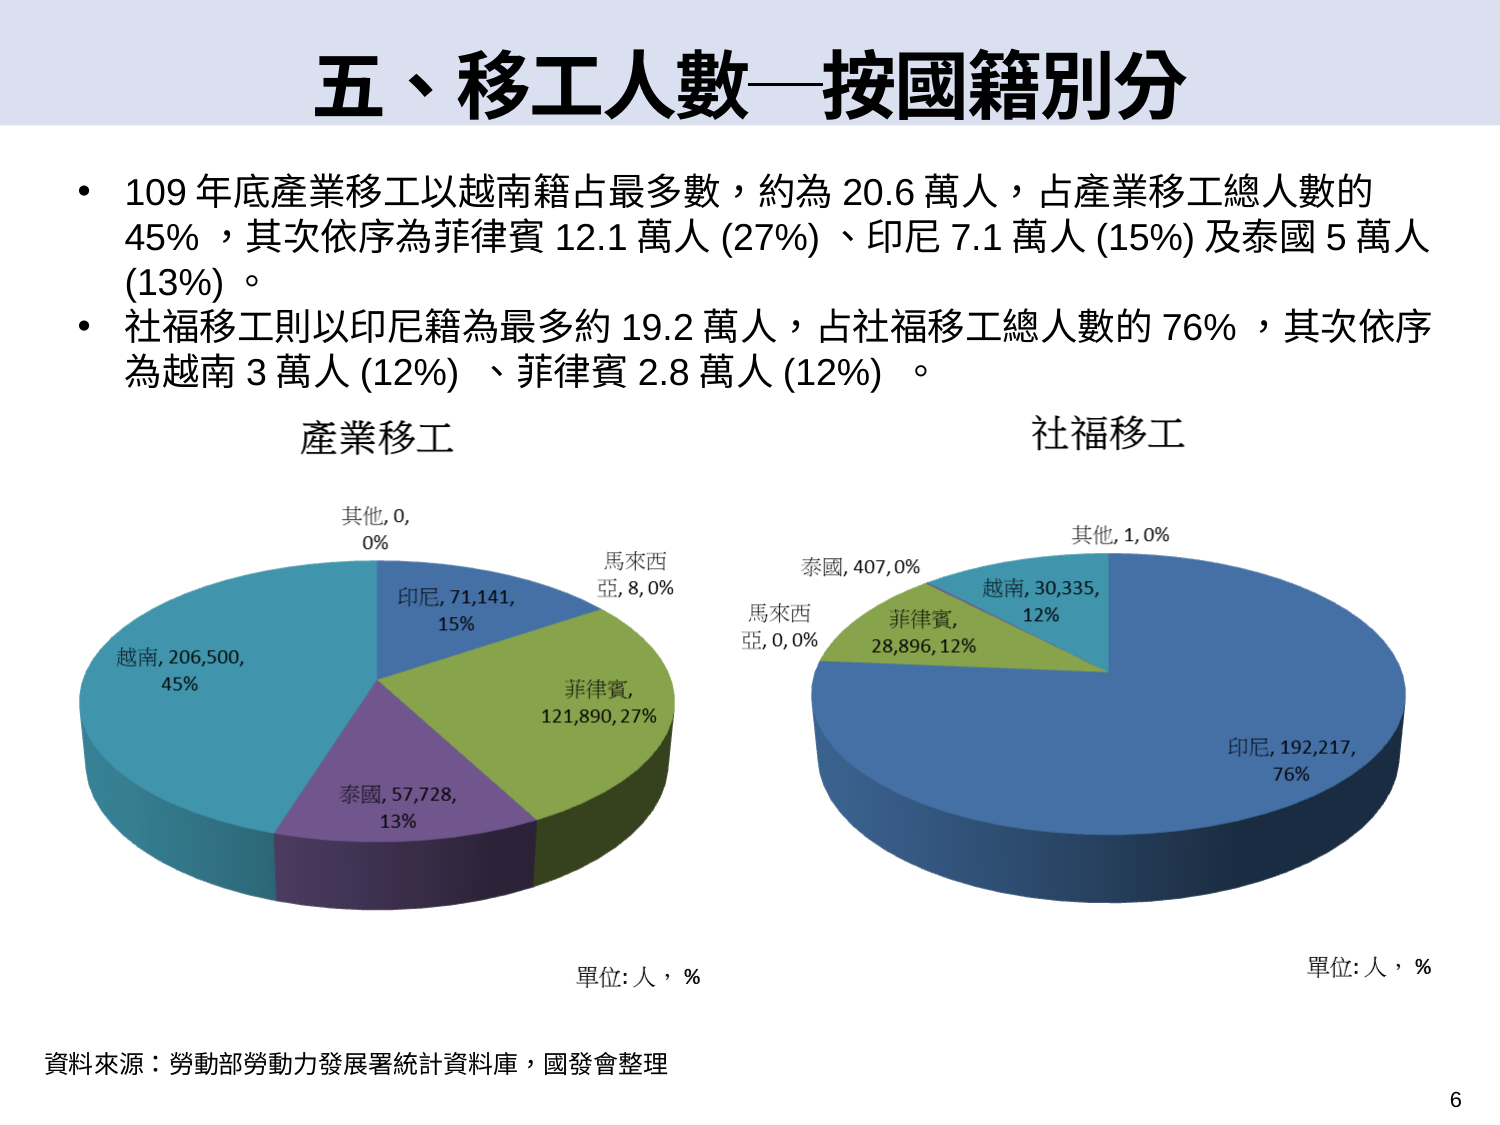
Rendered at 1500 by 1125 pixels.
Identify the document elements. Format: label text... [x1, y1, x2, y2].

text_box 6 [1435, 1078, 1483, 1120]
picture [1, 393, 1483, 1017]
text_box 資料來源：勞動部勞動力發展署統計資料庫，國發會整理 [29, 1041, 1256, 1086]
text_box 109年底產業移工以越南籍占最多數，約為20.6萬人，占產業移工總人數的45%，其次依序為菲律賓12.1萬人(27%)、印尼7.1萬人(15%)及泰國5萬人(13%)。 社福移工則以印尼籍為最多約19.2萬人，占社福移工總人數的76%，其次依序為越南3萬人(12%) 、菲律賓2.8萬人(12%) 。 [62, 160, 1478, 397]
title 五、移工人數─按國籍別分 [75, 2, 1425, 160]
